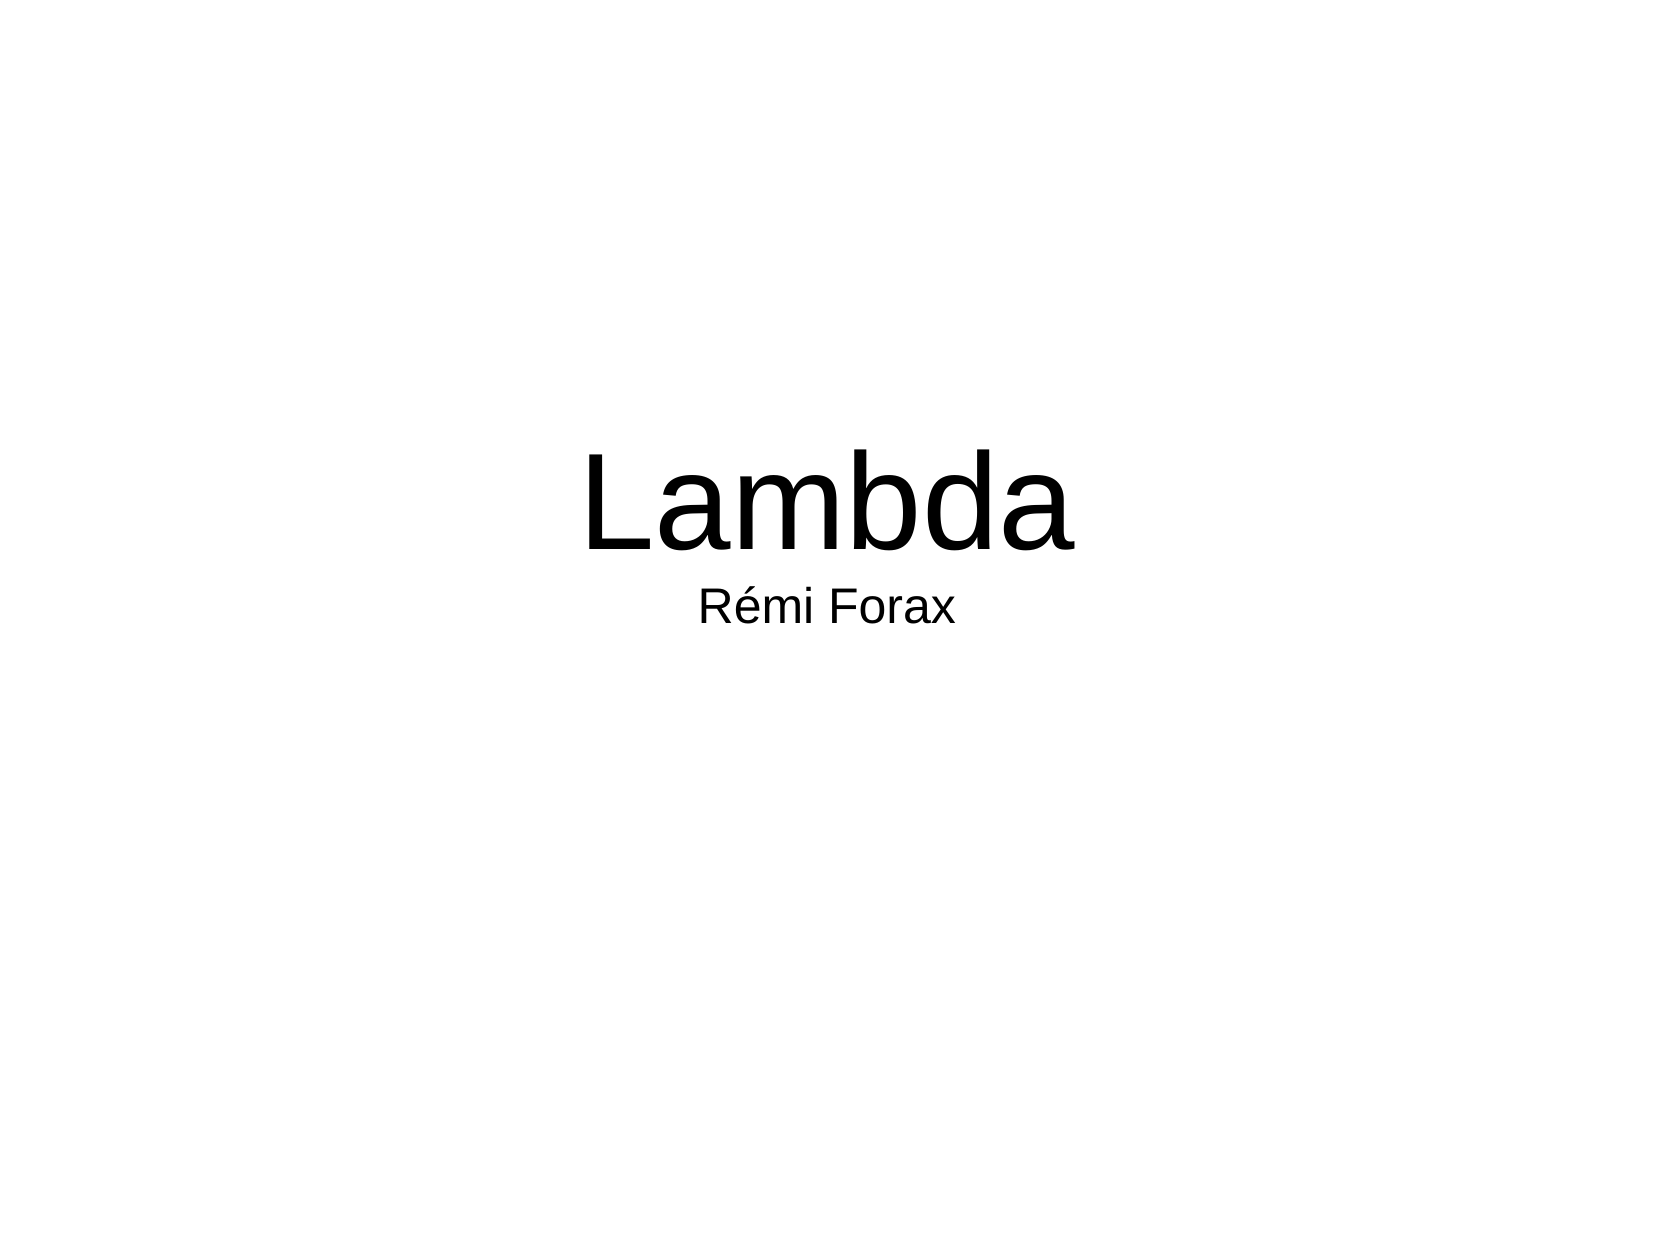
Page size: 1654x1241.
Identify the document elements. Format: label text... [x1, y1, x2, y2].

subtitle Lambda Rémi Forax [82, 49, 1571, 1010]
